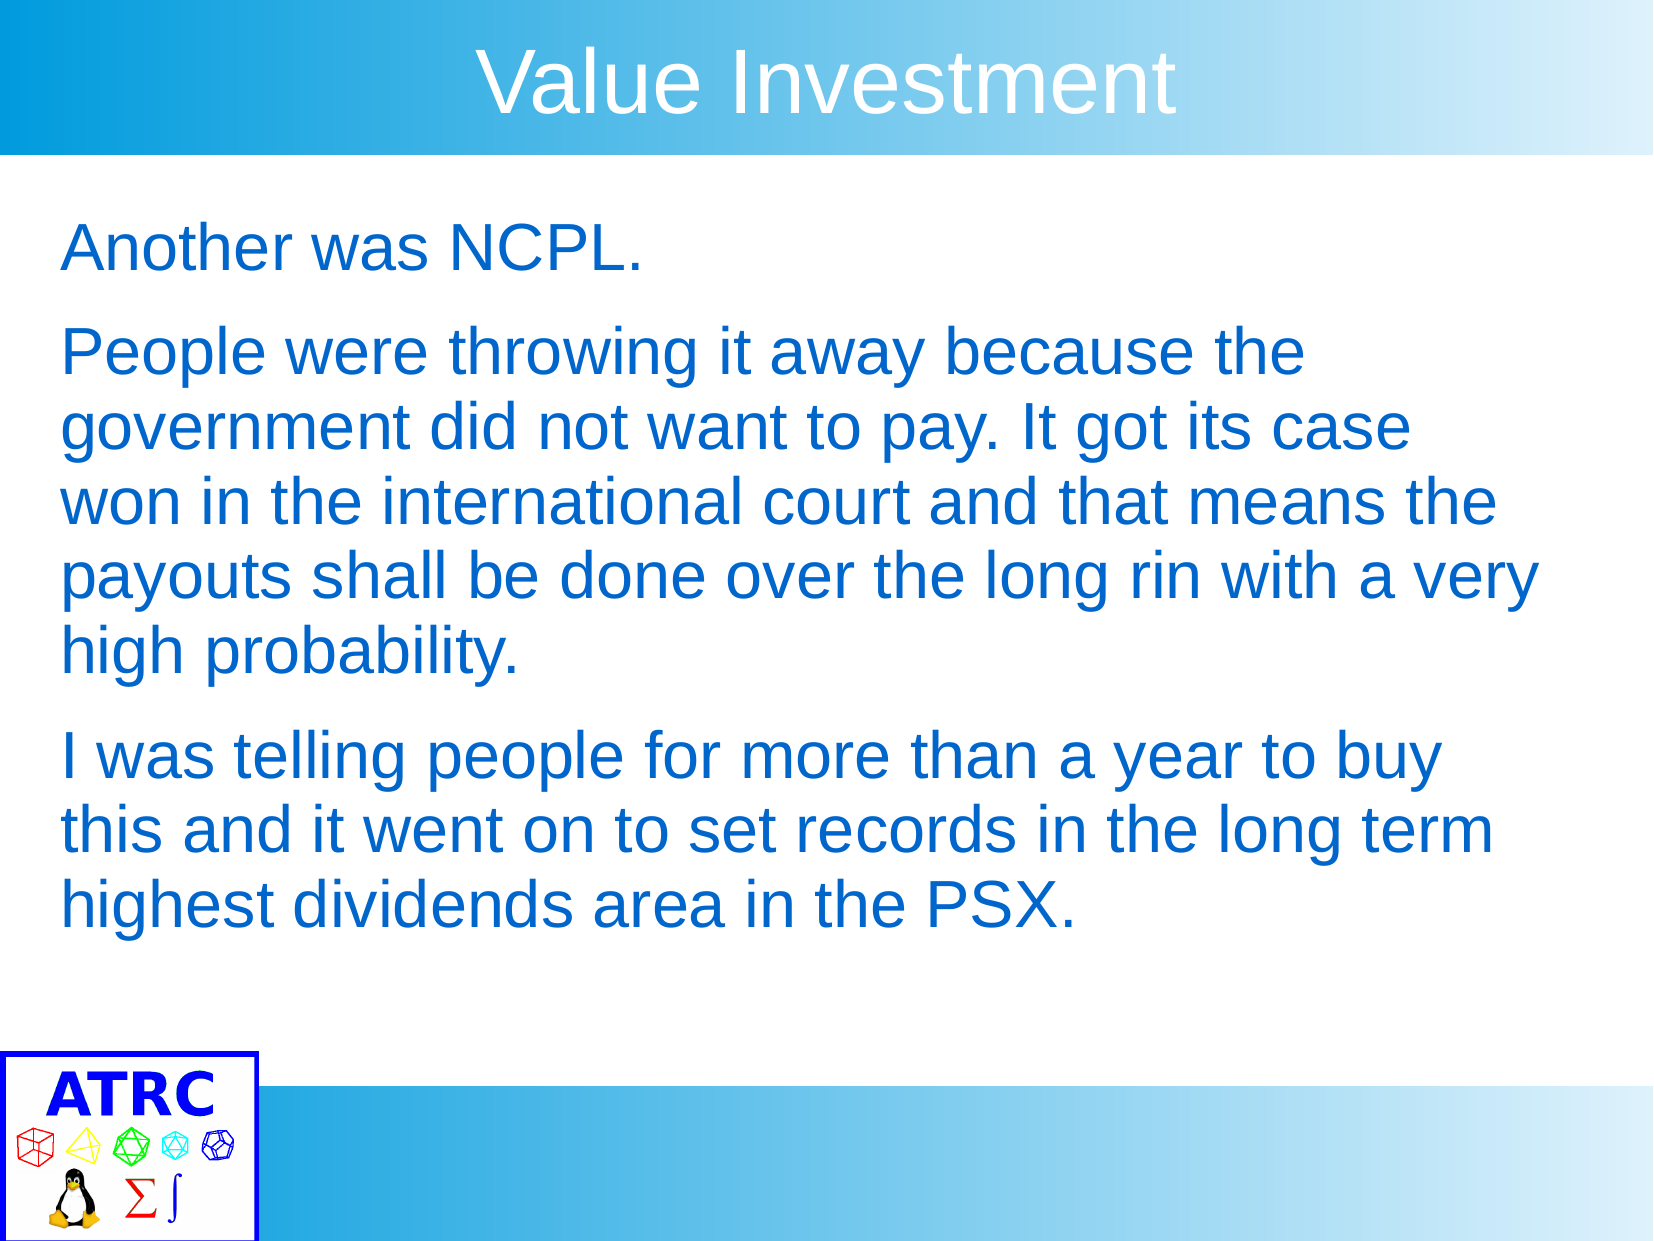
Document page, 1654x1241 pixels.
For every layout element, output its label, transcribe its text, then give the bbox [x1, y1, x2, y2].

picture [0, 1051, 259, 1241]
list Another was NCPL. People were throwing it away because the government did not want to pay. It got its case won in the international court and that means the payouts shall be done over the long rin with a very high probability. I was telling people for more than a year to buy this and it went on to set records in the long term highest dividends area in the PSX. [60, 210, 1549, 930]
title Value Investment [82, 30, 1571, 135]
